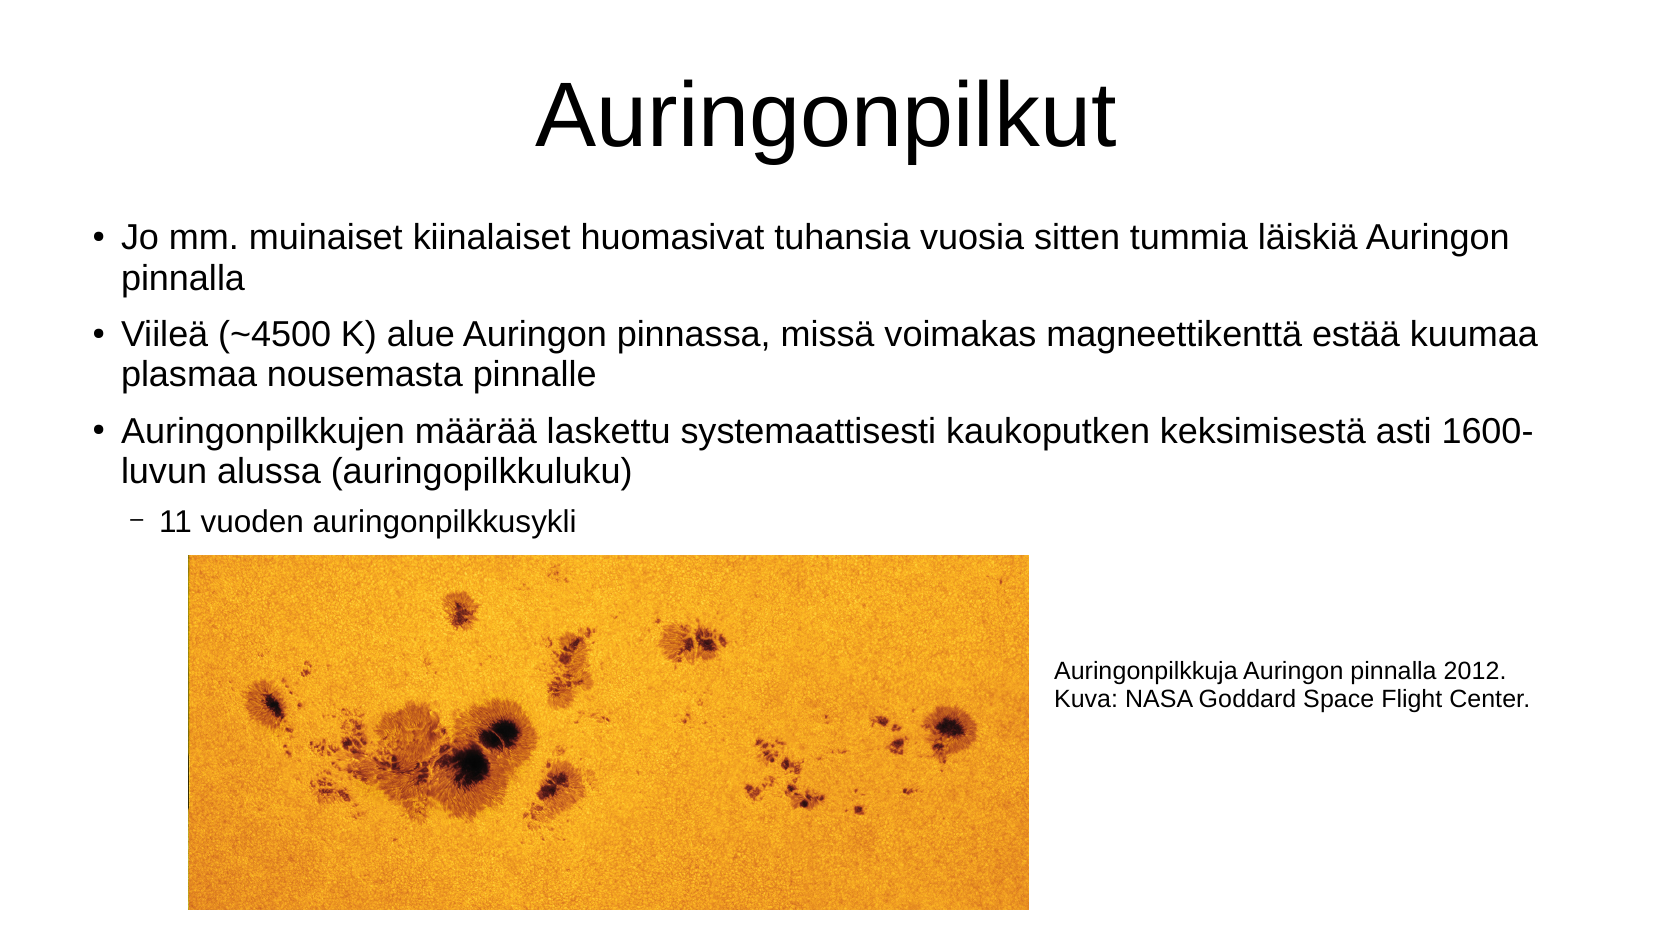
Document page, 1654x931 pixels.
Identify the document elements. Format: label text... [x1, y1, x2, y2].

title Auringonpilkut [82, 37, 1571, 193]
list Jo mm. muinaiset kiinalaiset huomasivat tuhansia vuosia sitten tummia läiskiä Auringon pinnalla Viileä (~4500 K) alue Auringon pinnassa, missä voimakas magneettikenttä estää kuumaa plasmaa nousemasta pinnalle Auringonpilkkujen määrää laskettu systemaattisesti kaukoputken keksimisestä asti 1600-luvun alussa (auringopilkkuluku) 11 vuoden auringonpilkkusykli [82, 217, 1571, 544]
text_box Auringonpilkkuja Auringon pinnalla 2012. Kuva: NASA Goddard Space Flight Center. [1039, 649, 1571, 749]
picture [188, 555, 1029, 910]
